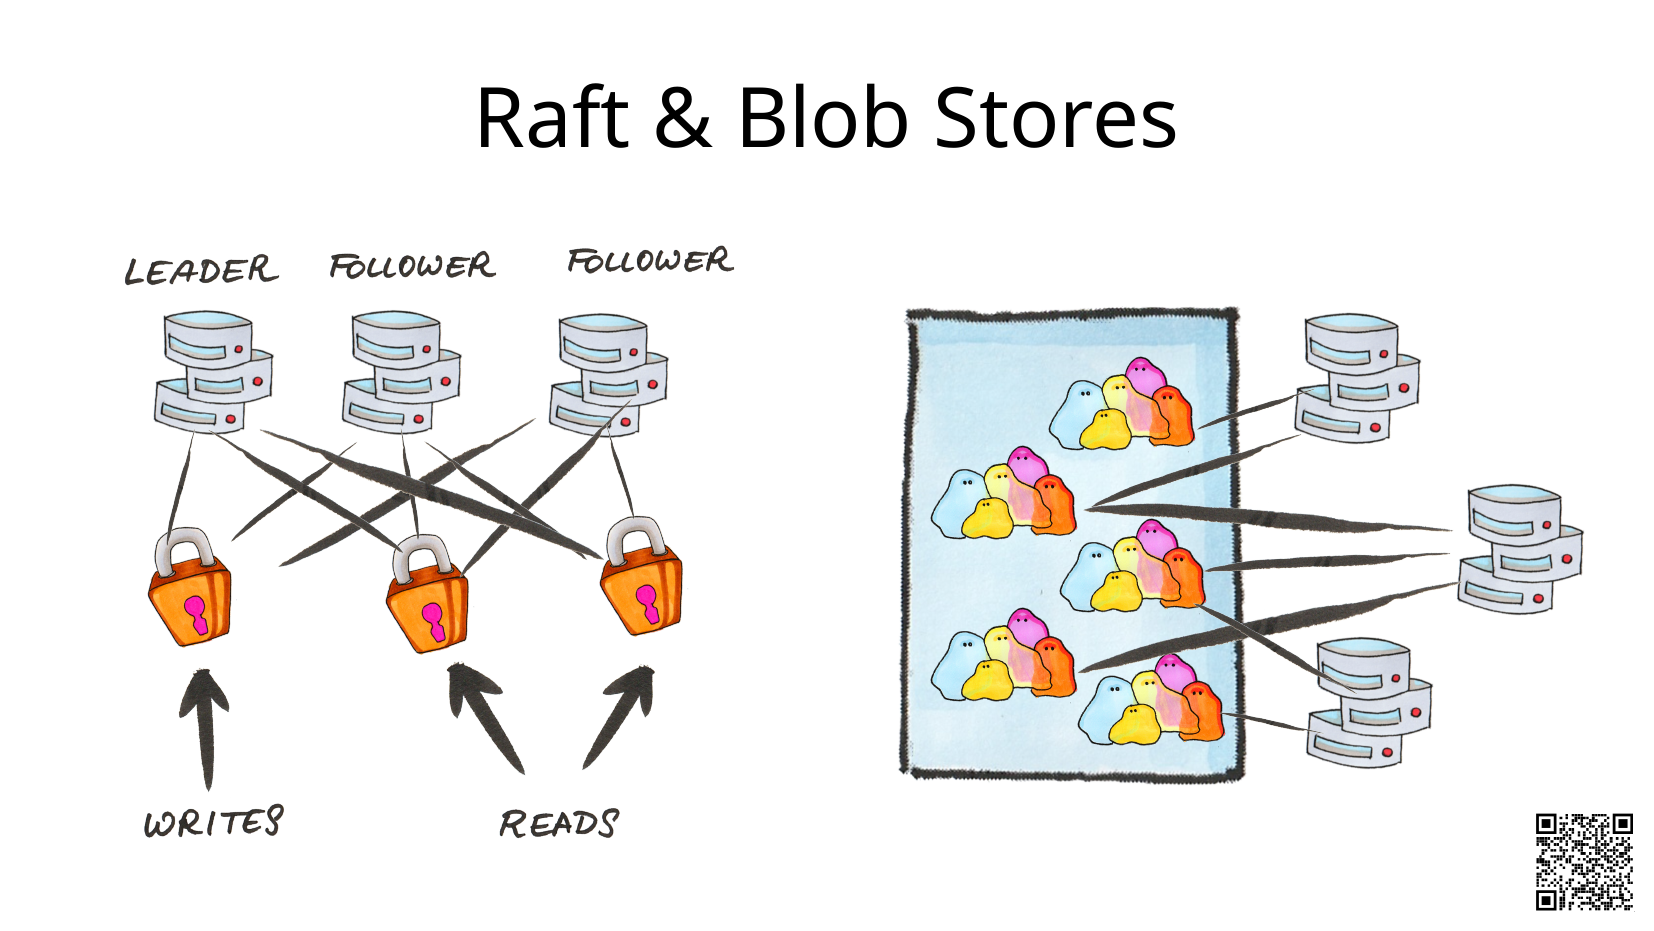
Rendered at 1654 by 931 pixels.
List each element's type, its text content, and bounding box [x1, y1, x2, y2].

picture [1535, 812, 1635, 912]
picture [555, 224, 746, 296]
picture [108, 229, 702, 860]
picture [874, 277, 1595, 810]
title Raft & Blob Stores [82, 37, 1571, 193]
